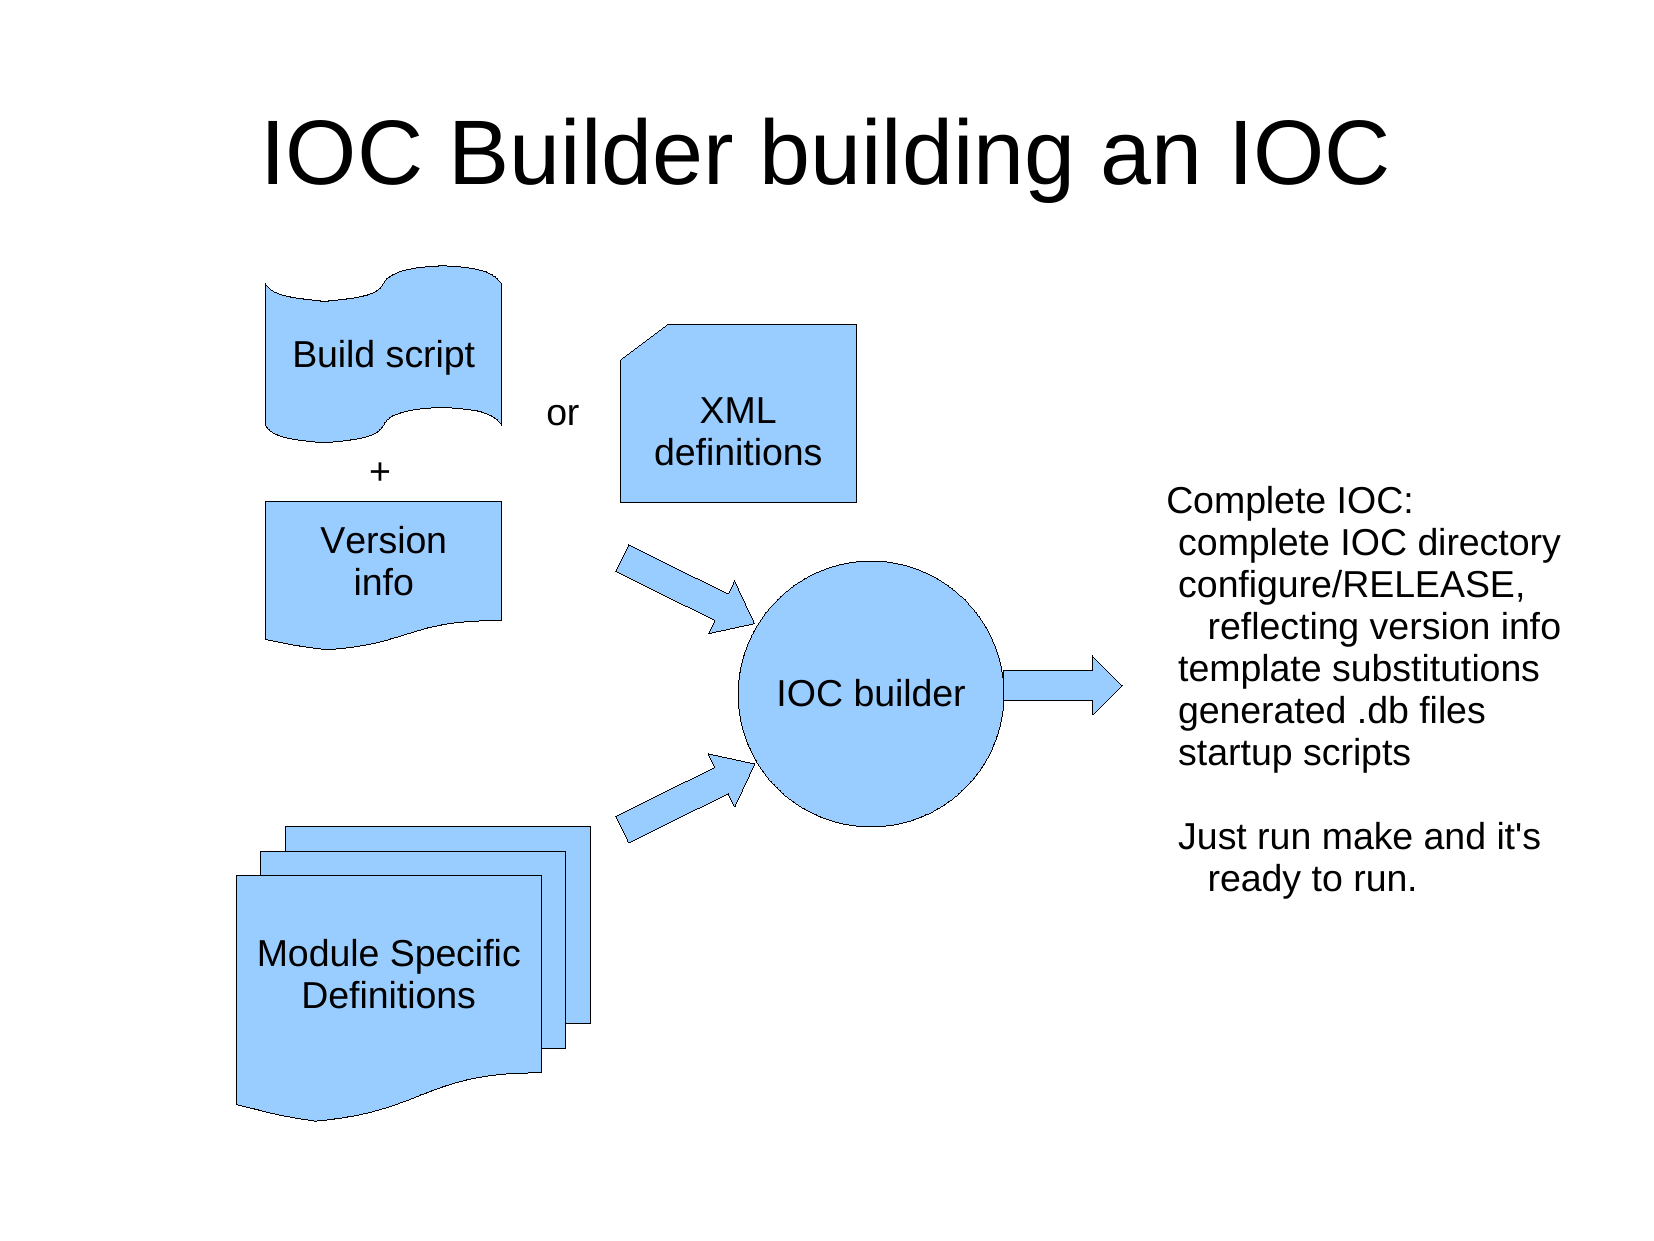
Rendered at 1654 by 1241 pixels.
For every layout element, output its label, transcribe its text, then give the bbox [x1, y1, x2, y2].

title IOC Builder building an IOC [82, 49, 1571, 257]
text_box or [531, 383, 620, 441]
text_box IOC builder [738, 561, 1004, 827]
text_box Version info [265, 501, 502, 650]
text_box [615, 753, 755, 843]
text_box + [354, 442, 443, 500]
text_box XML definitions [620, 324, 857, 503]
text_box Build script [265, 265, 502, 443]
text_box Complete IOC: complete IOC directory configure/RELEASE, reflecting version info template substitutions generated .db files startup scripts Just run make and it's ready to run. [1151, 472, 1625, 908]
text_box [1003, 655, 1123, 715]
text_box [615, 544, 755, 634]
text_box Module Specific Definitions [236, 826, 591, 1122]
